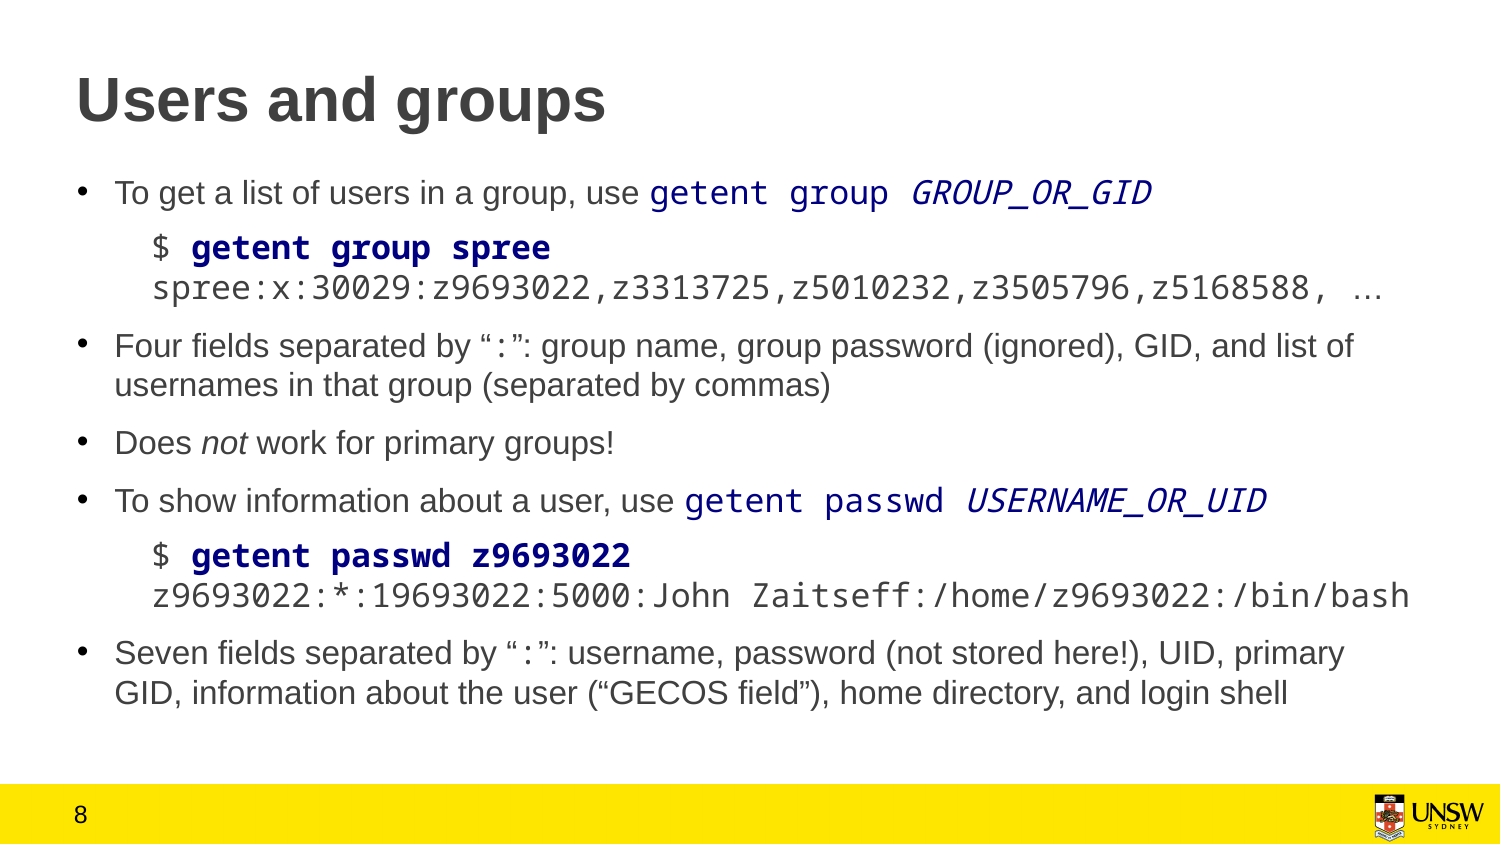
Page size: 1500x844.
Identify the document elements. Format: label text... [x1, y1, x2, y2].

picture [0, 784, 1500, 844]
title Users and groups [76, 59, 1427, 136]
list To get a list of users in a group, use getent group GROUP_OR_GID $ getent group spree spree:x:30029:z9693022,z3313725,z5010232,z3505796,z5168588, … Four fields separated by “:”: group name, group password (ignored), GID, and list of usernames in that group (separated by commas) Does not work for primary groups! To show information about a user, use getent passwd USERNAME_OR_UID $ getent passwd z9693022 z9693022:*:19693022:5000:John Zaitseff:/home/z9693022:/bin/bash Seven fields separated by “:”: username, password (not stored here!), UID, primary GID, information about the user (“GECOS field”), home directory, and login shell [76, 171, 1424, 762]
text_box <number> [59, 791, 219, 839]
